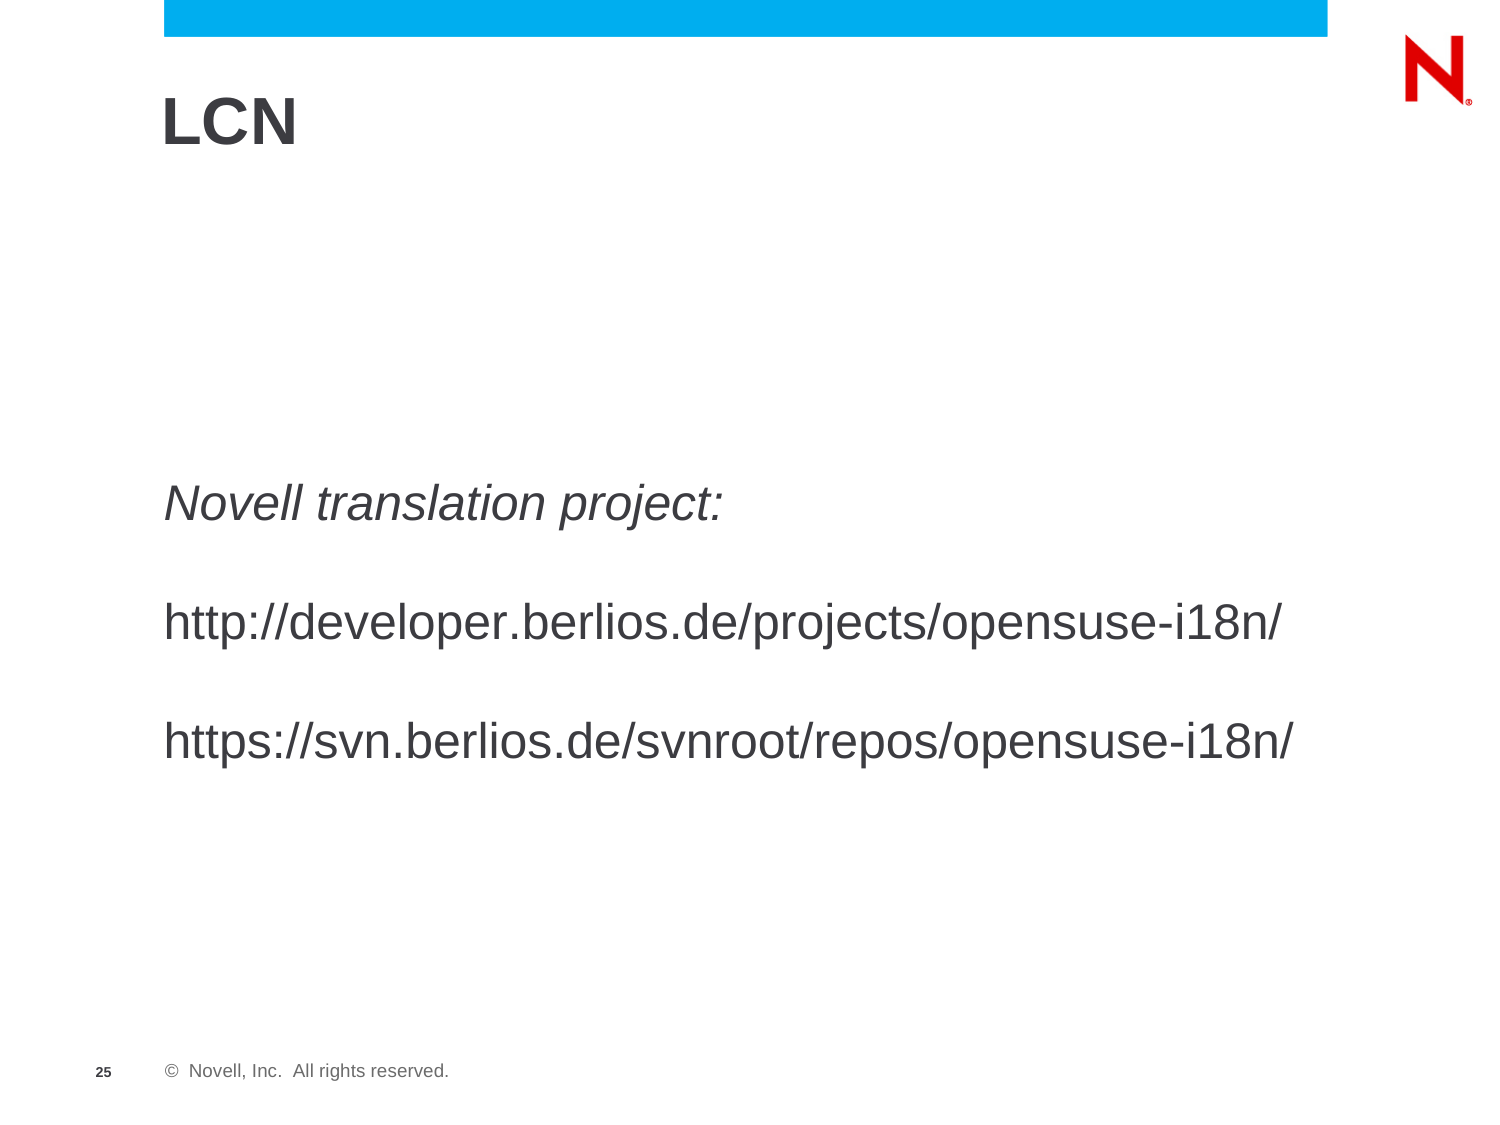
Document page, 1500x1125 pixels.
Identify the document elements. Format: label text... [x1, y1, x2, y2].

title LCN [161, 41, 1383, 205]
picture [1403, 32, 1473, 107]
subtitle Novell translation project: http://developer.berlios.de/projects/opensuse-i18n/ https://svn.berlios.de/svnroot/repos/opensuse-i18n/ [163, 254, 1404, 986]
